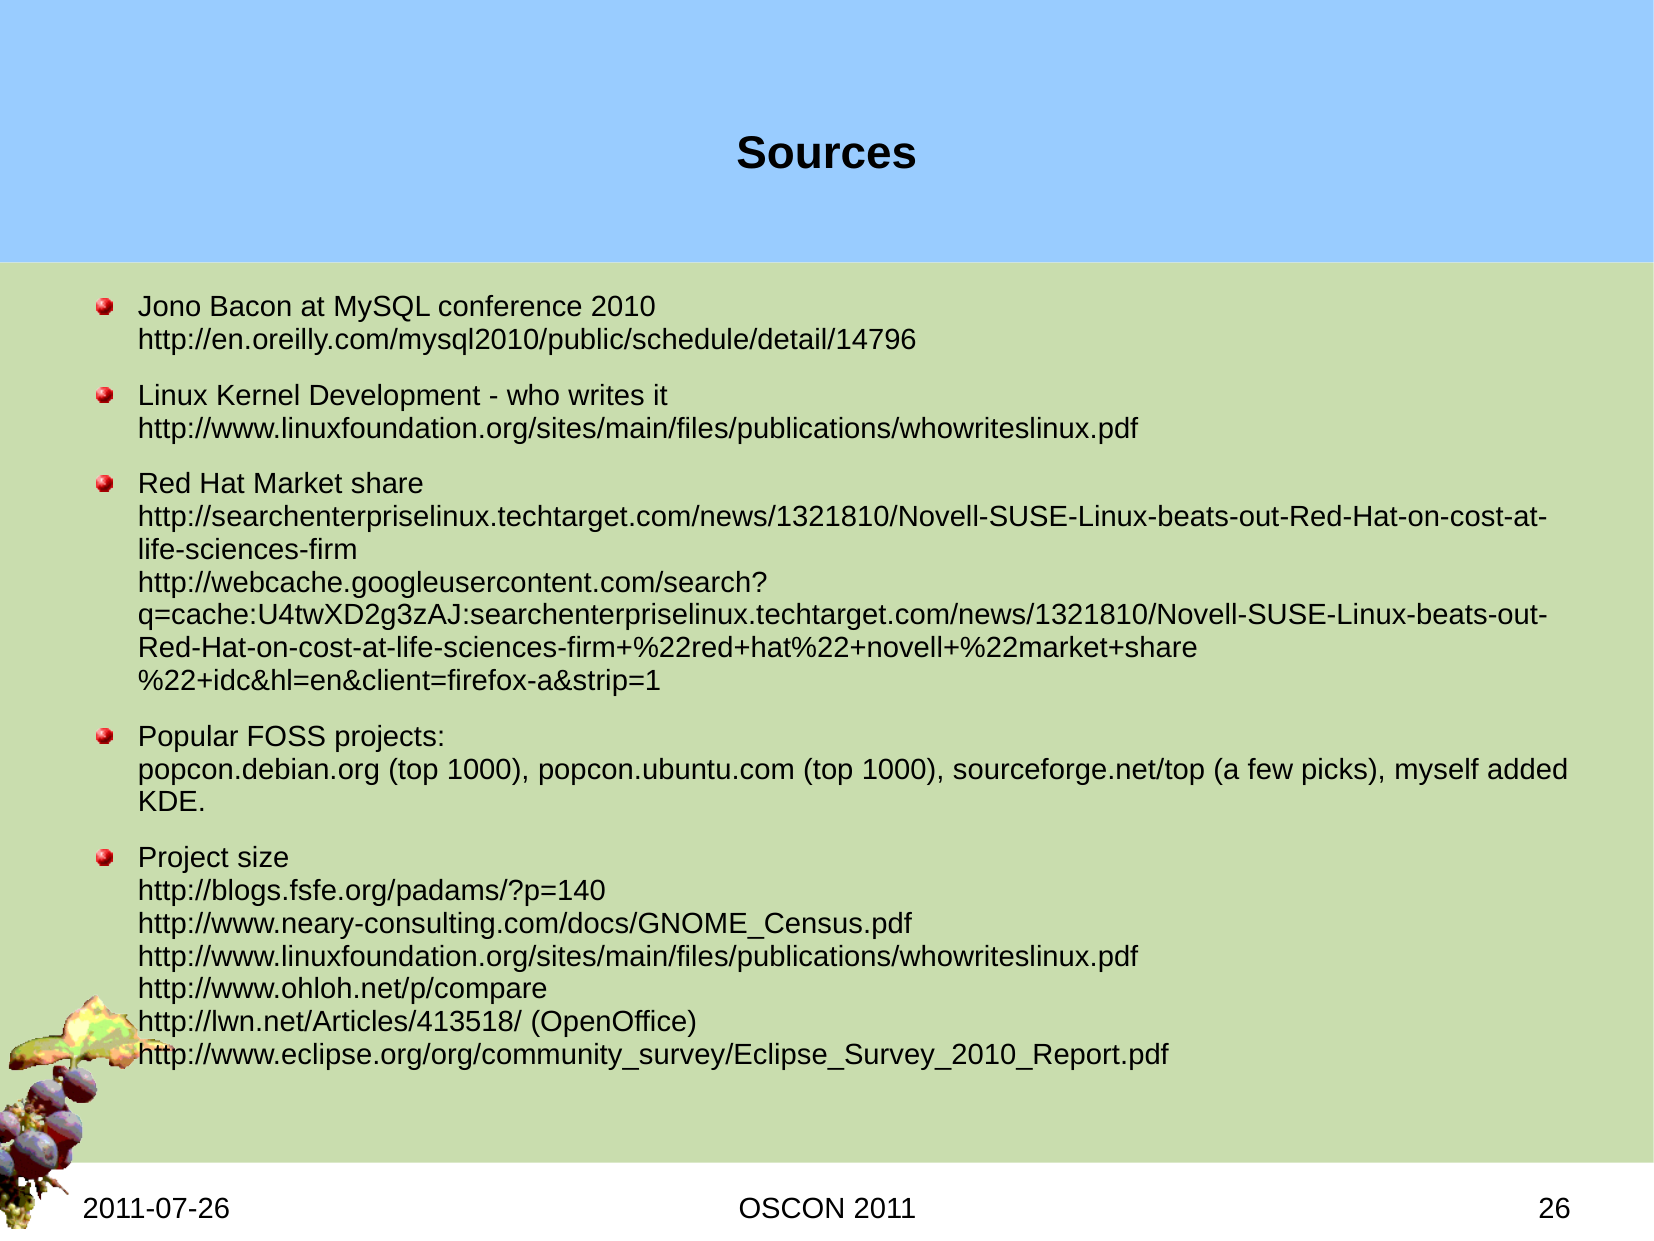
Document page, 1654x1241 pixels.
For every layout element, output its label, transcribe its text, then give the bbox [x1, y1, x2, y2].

title Sources [82, 49, 1571, 257]
picture [0, 990, 188, 1229]
list Jono Bacon at MySQL conference 2010 http://en.oreilly.com/mysql2010/public/schedule/detail/14796 Linux Kernel Development - who writes it http://www.linuxfoundation.org/sites/main/files/publications/whowriteslinux.pdf Red Hat Market share http://searchenterpriselinux.techtarget.com/news/1321810/Novell-SUSE-Linux-beats-out-Red-Hat-on-cost-at-life-sciences-firm http://webcache.googleusercontent.com/search?q=cache:U4twXD2g3zAJ:searchenterpriselinux.techtarget.com/news/1321810/Novell-SUSE-Linux-beats-out-Red-Hat-on-cost-at-life-sciences-firm+%22red+hat%22+novell+%22market+share%22+idc&hl=en&client=firefox-a&strip=1 Popular FOSS projects: popcon.debian.org (top 1000), popcon.ubuntu.com (top 1000), sourceforge.net/top (a few picks), myself added KDE. Project size http://blogs.fsfe.org/padams/?p=140 http://www.neary-consulting.com/docs/GNOME_Census.pdf http://www.linuxfoundation.org/sites/main/files/publications/whowriteslinux.pdf http://www.ohloh.net/p/compare http://lwn.net/Articles/413518/ (OpenOffice) http://www.eclipse.org/org/community_survey/Eclipse_Survey_2010_Report.pdf [82, 290, 1571, 1109]
